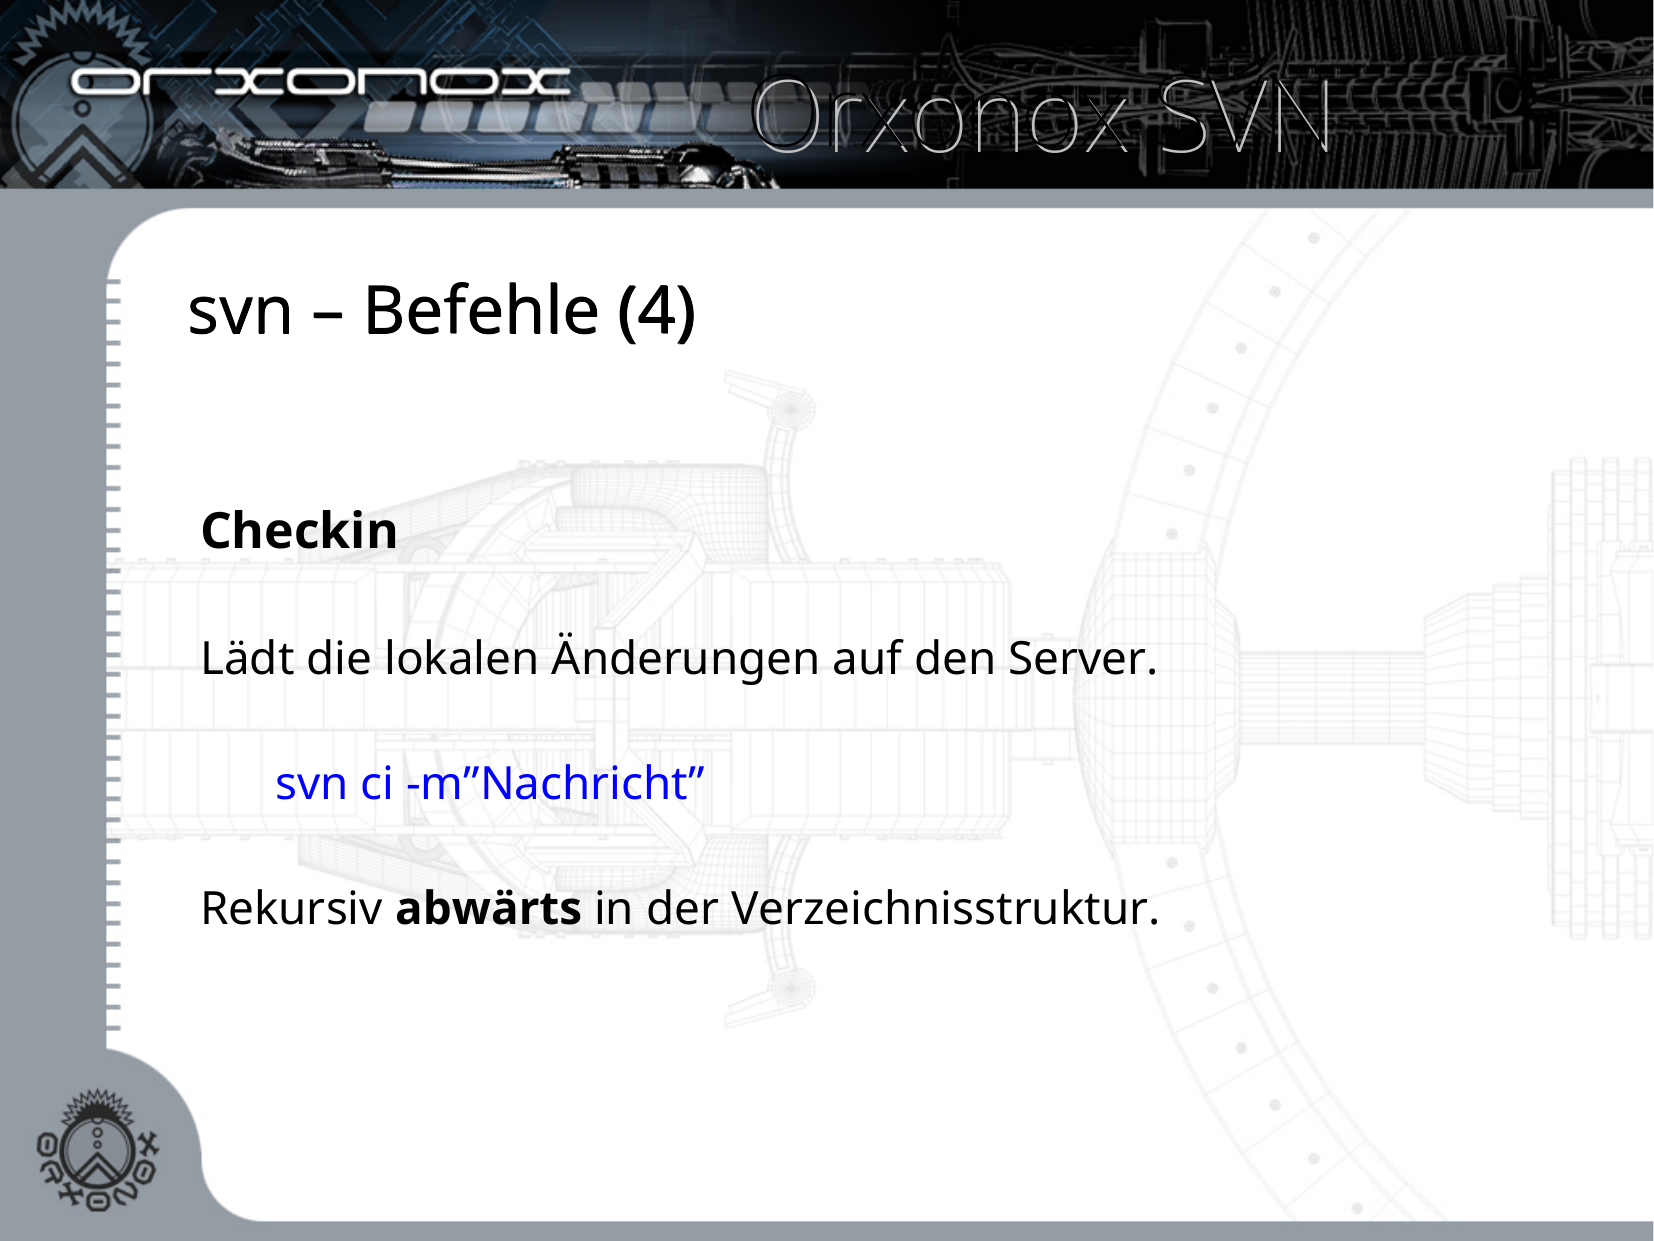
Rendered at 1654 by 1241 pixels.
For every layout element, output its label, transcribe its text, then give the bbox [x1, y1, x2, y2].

text_box Orxonox SVN [695, 32, 1567, 156]
picture [0, 0, 1654, 1241]
text_box Checkin Lädt die lokalen Änderungen auf den Server. svn ci -m”Nachricht” Rekursiv abwärts in der Verzeichnisstruktur. [150, 487, 1613, 853]
text_box svn – Befehle (4) [187, 262, 1538, 335]
